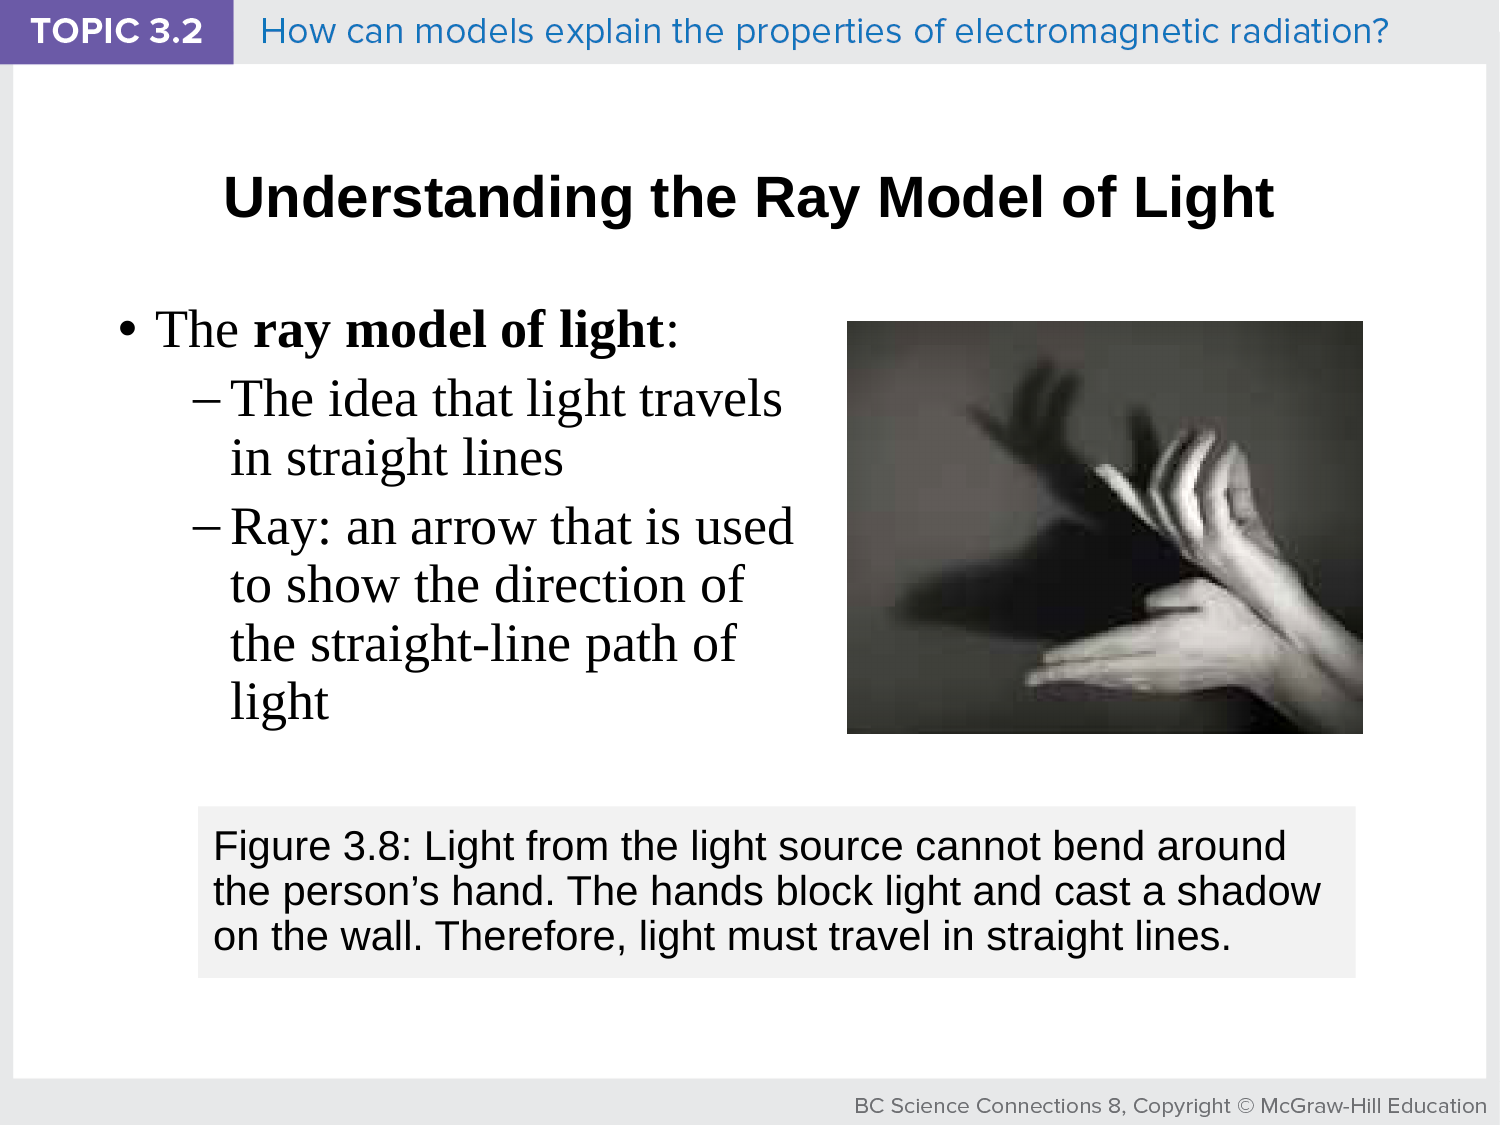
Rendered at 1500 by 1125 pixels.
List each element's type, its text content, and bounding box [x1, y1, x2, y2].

title Understanding the Ray Model of Light [103, 76, 1397, 322]
list Figure 3.8: Light from the light source cannot bend around the person’s hand. The hands block light and cast a shadow on the wall. Therefore, light must travel in straight lines. [198, 806, 1356, 978]
picture [0, 0, 1500, 1082]
list The ray model of light: The idea that light travels in straight lines Ray: an arrow that is used to show the direction of the straight-line path of light [103, 293, 814, 1014]
